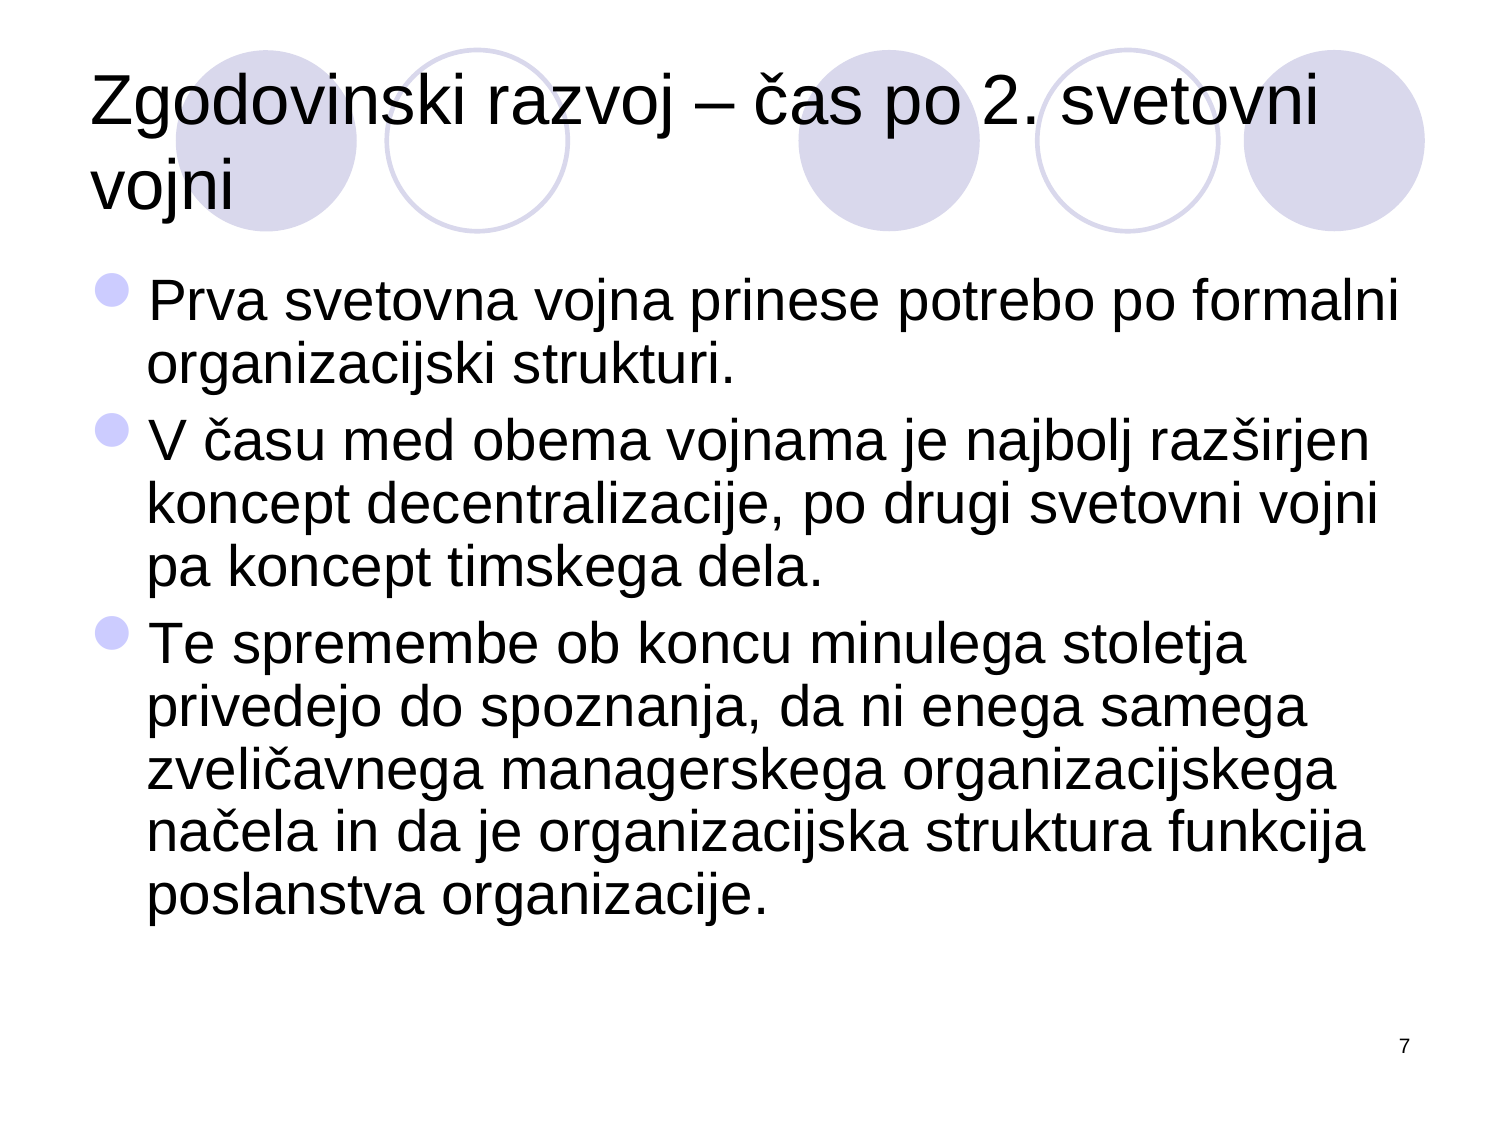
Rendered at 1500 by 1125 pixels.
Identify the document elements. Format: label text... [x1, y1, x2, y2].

list Prva svetovna vojna prinese potrebo po formalni organizacijski strukturi. V času med obema vojnama je najbolj razširjen koncept decentralizacije, po drugi svetovni vojni pa koncept timskega dela. Te spremembe ob koncu minulega stoletja privedejo do spoznanja, da ni enega samega zveličavnega managerskega organizacijskega načela in da je organizacijska struktura funkcija poslanstva organizacije. [75, 262, 1426, 1006]
title Zgodovinski razvoj – čas po 2. svetovni vojni [75, 45, 1426, 233]
text_box <number> [1074, 1025, 1426, 1101]
